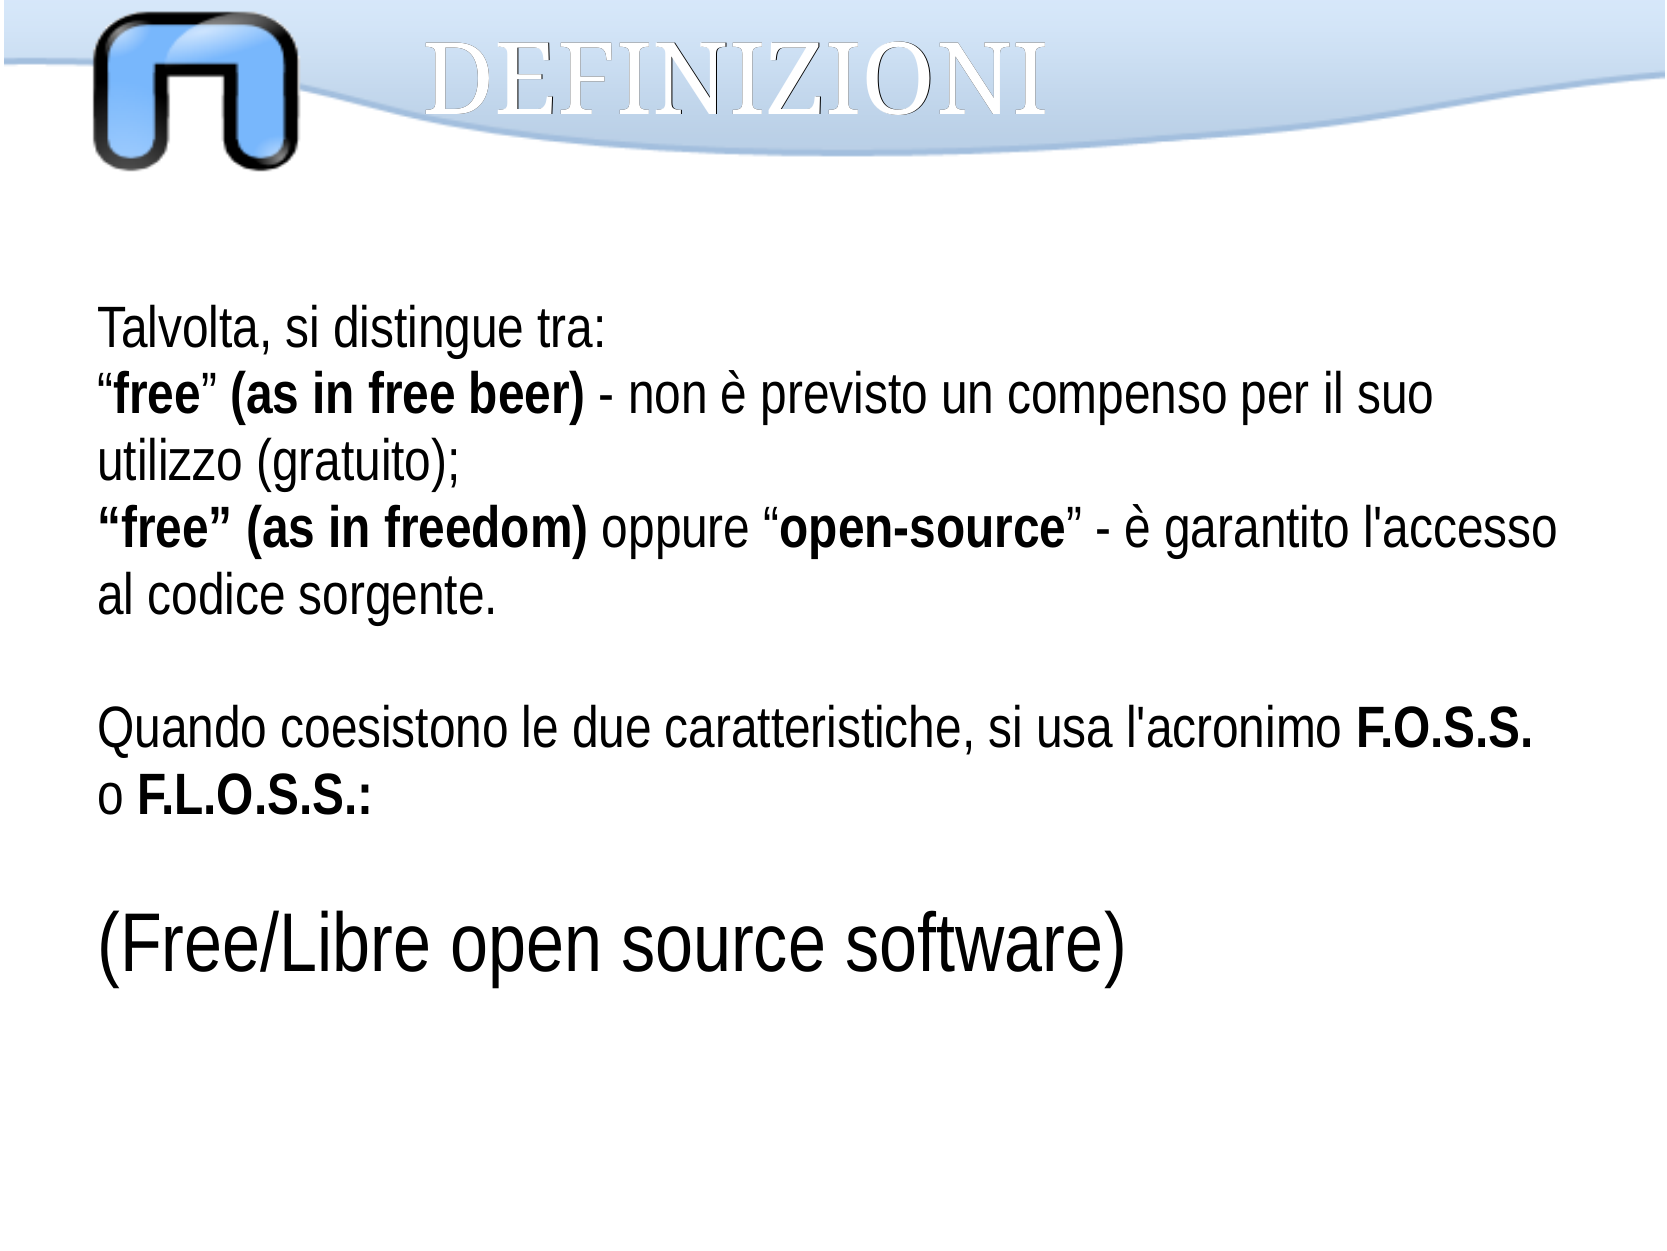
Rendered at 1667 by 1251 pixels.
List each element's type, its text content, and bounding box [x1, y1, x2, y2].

text_box DEFINIZIONI [407, 0, 1443, 168]
title Talvolta, si distingue tra: “free” (as in free beer) - non è previsto un compenso per il suo utilizzo (gratuito); “free” (as in freedom) oppure “open-source” - è garantito l'accesso al codice sorgente. Quando coesistono le due caratteristiche, si usa l'acronimo F.O.S.S. o F.L.O.S.S.: (Free/Libre open source software) [97, 229, 1573, 1119]
picture [0, 0, 1667, 1251]
